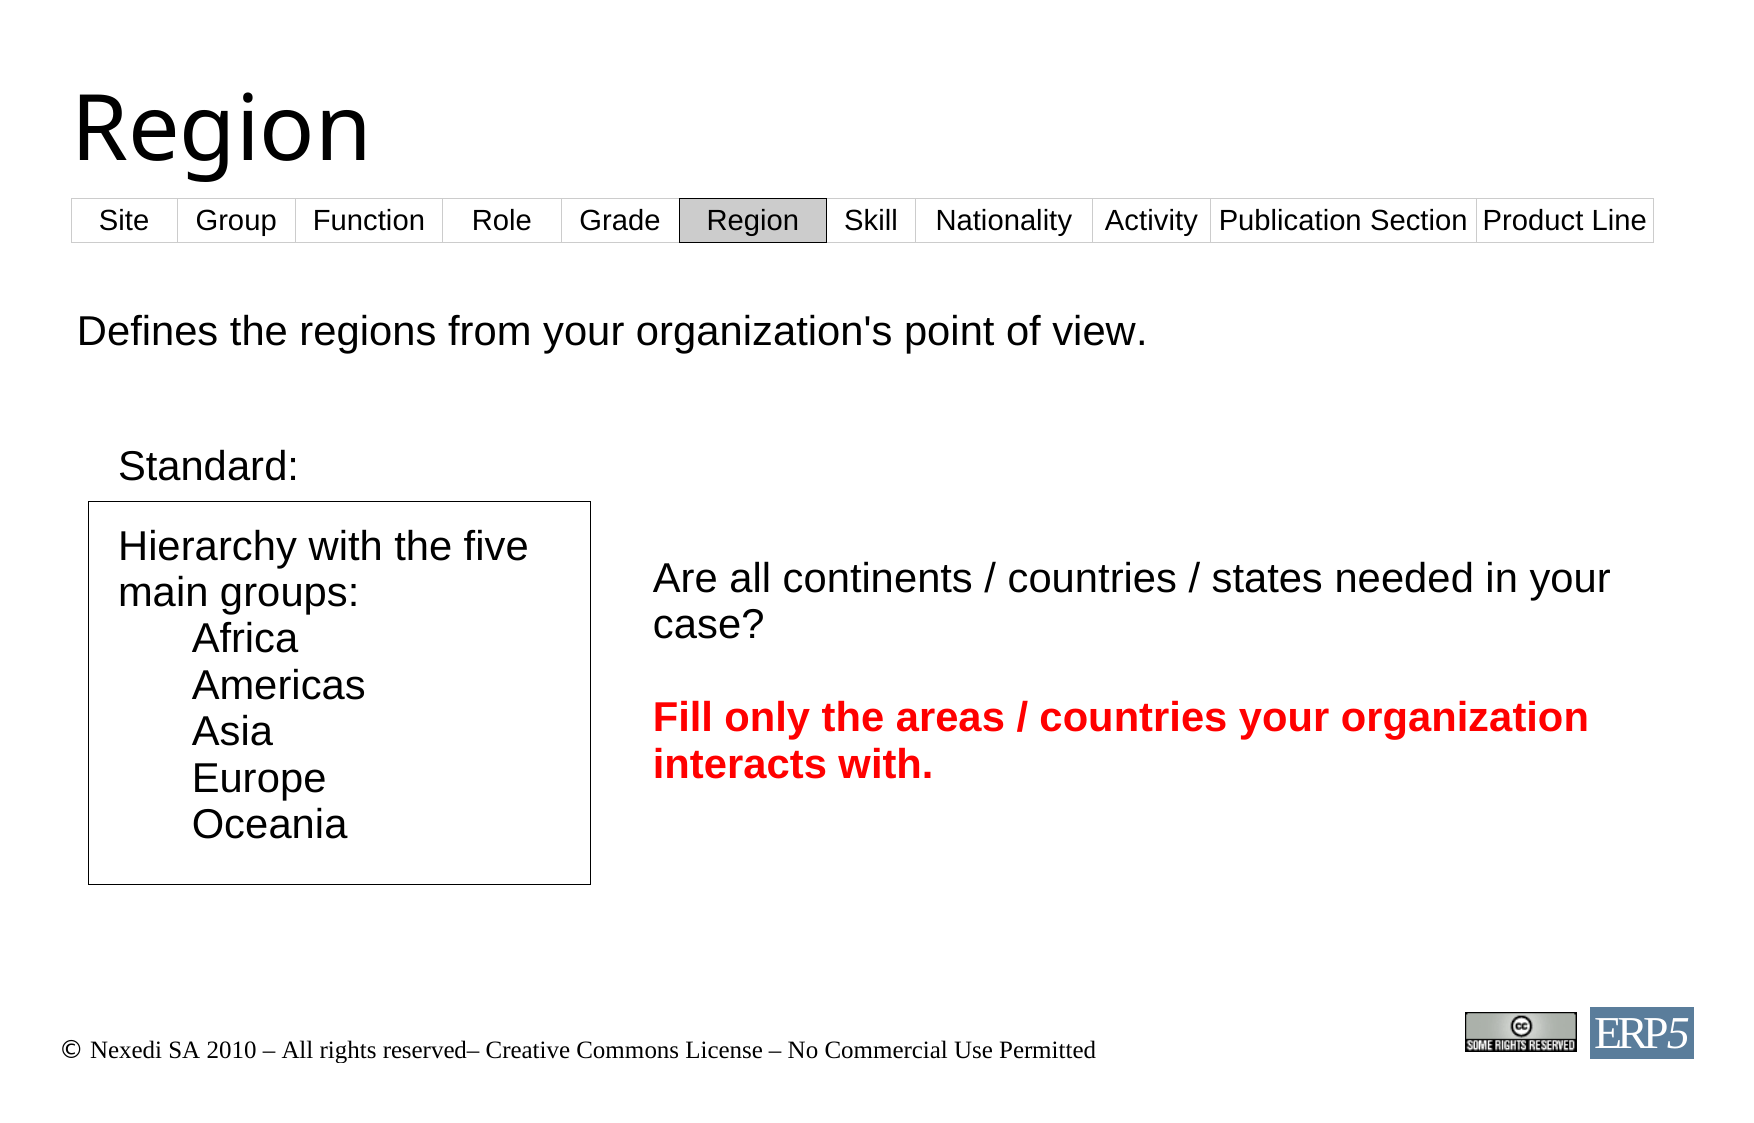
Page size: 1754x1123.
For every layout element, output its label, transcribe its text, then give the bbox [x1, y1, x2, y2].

text_box Site [71, 198, 177, 243]
text_box Skill [827, 198, 915, 243]
text_box Defines the regions from your organization's point of view. [76, 307, 1672, 354]
text_box Standard: [118, 443, 562, 490]
text_box Role [442, 198, 561, 243]
text_box Grade [561, 198, 679, 243]
text_box Function [295, 198, 442, 243]
text_box Hierarchy with the five main groups: Africa Americas Asia Europe Oceania [118, 522, 532, 848]
text_box Region [679, 198, 827, 243]
text_box Are all continents / countries / states needed in your case? Fill only the areas / countries your organization interacts with. [652, 501, 1654, 886]
text_box Nationality [915, 198, 1092, 243]
title Region [71, 63, 1707, 187]
text_box Publication Section [1210, 198, 1476, 243]
picture [1465, 1012, 1577, 1052]
text_box Activity [1092, 198, 1210, 243]
text_box Product Line [1476, 198, 1654, 243]
text_box Group [177, 198, 295, 243]
